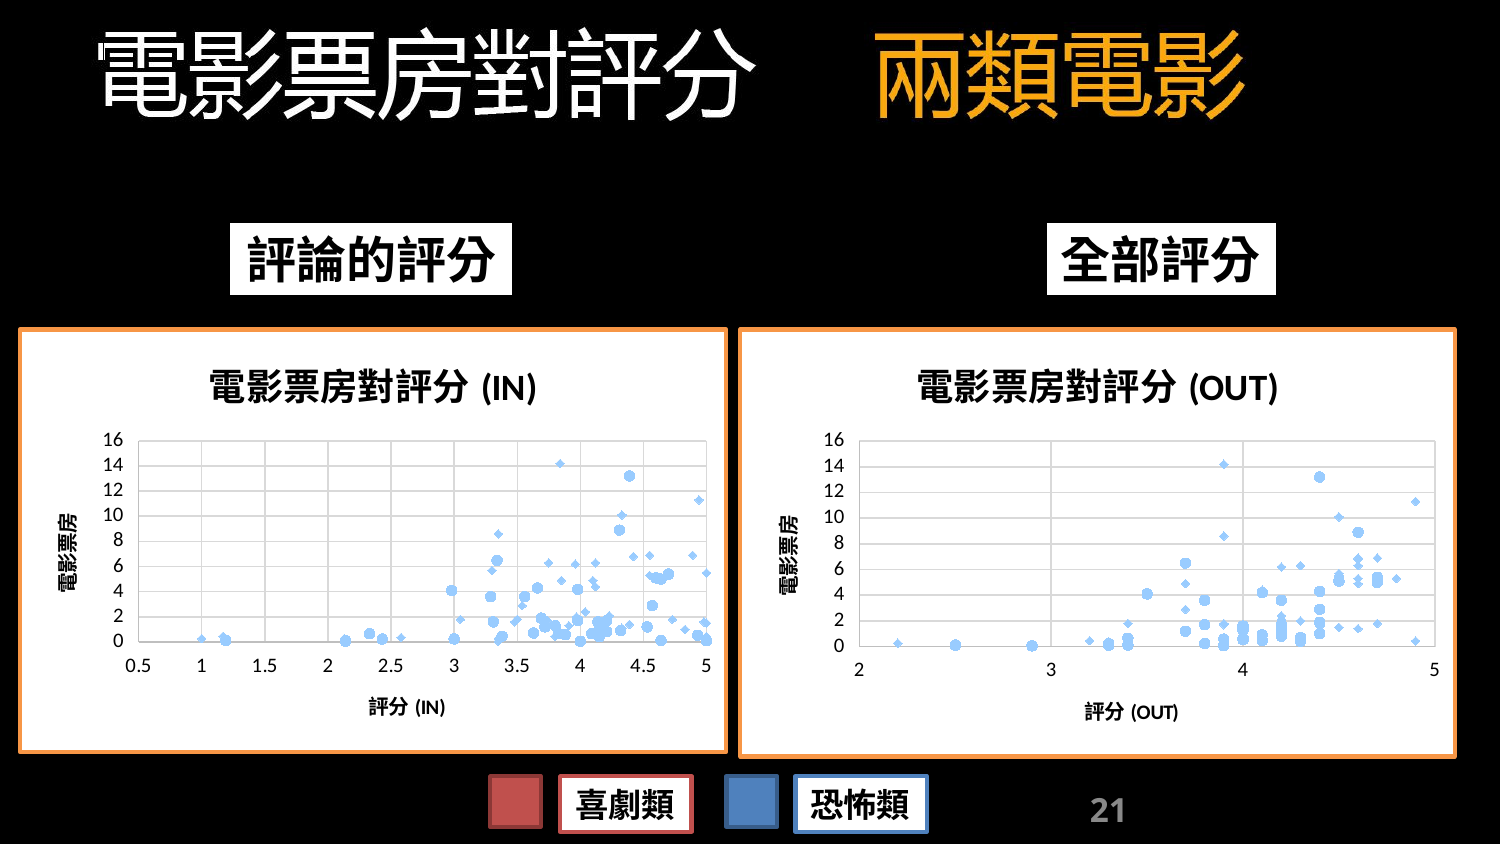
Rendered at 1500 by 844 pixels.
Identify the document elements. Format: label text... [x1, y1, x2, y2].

text_box [490, 776, 541, 827]
text_box 21 [1074, 782, 1426, 827]
picture [91, 20, 762, 127]
text_box 評論的評分 [228, 221, 514, 297]
text_box 全部評分 [1045, 221, 1278, 297]
text_box 喜劇類 [560, 776, 692, 832]
text_box [726, 776, 777, 827]
chart [17, 327, 729, 754]
chart [738, 327, 1457, 759]
text_box 恐怖類 [795, 776, 927, 832]
picture [864, 22, 1252, 125]
